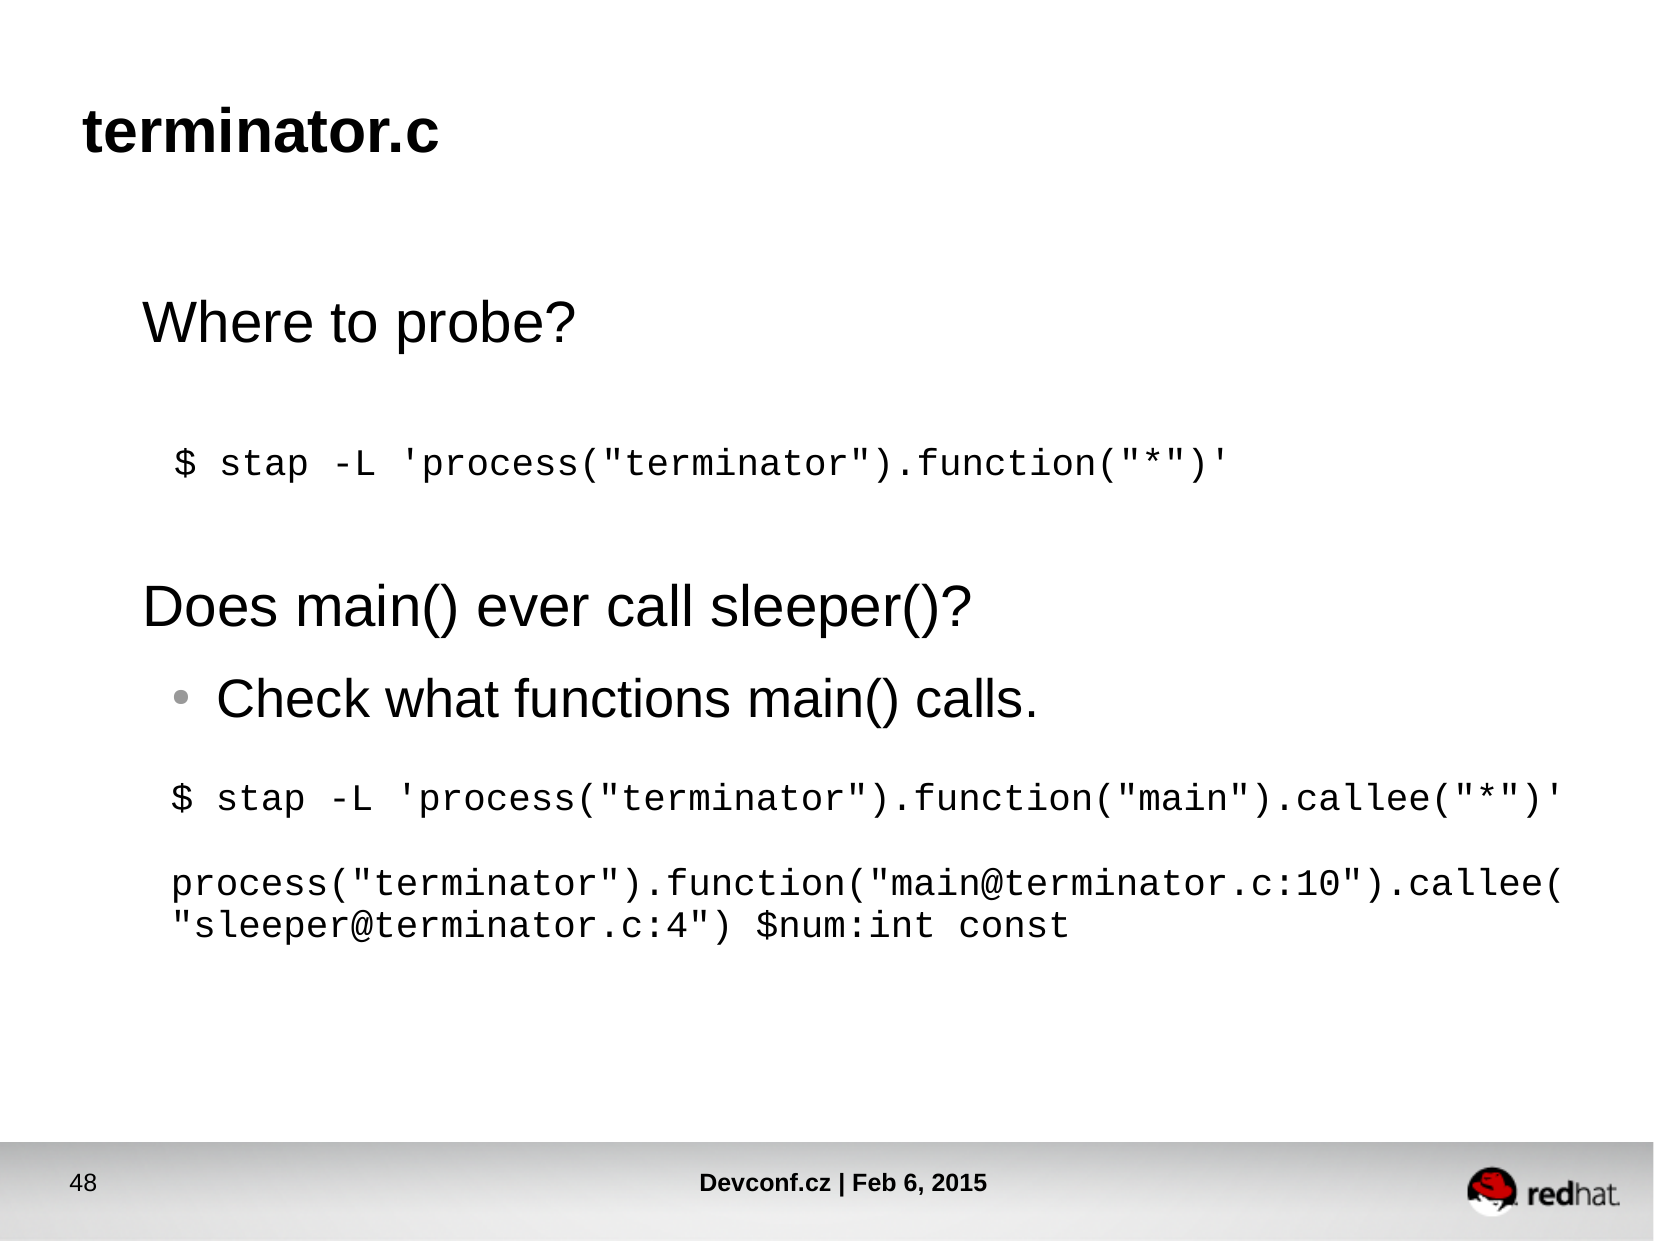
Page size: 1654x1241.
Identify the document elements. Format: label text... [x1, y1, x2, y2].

picture [0, 1142, 1654, 1241]
title terminator.c [82, 37, 1571, 226]
text_box $ stap -L 'process("terminator").function("*")' [159, 437, 1465, 495]
text_box $ stap -L 'process("terminator").function("main").callee("*")' process("terminator").function("main@terminator.c:10").callee("sleeper@terminator.c:4") $num:int const [156, 771, 1591, 957]
list Where to probe? Does main() ever call sleeper()? Check what functions main() calls. [82, 290, 1571, 995]
